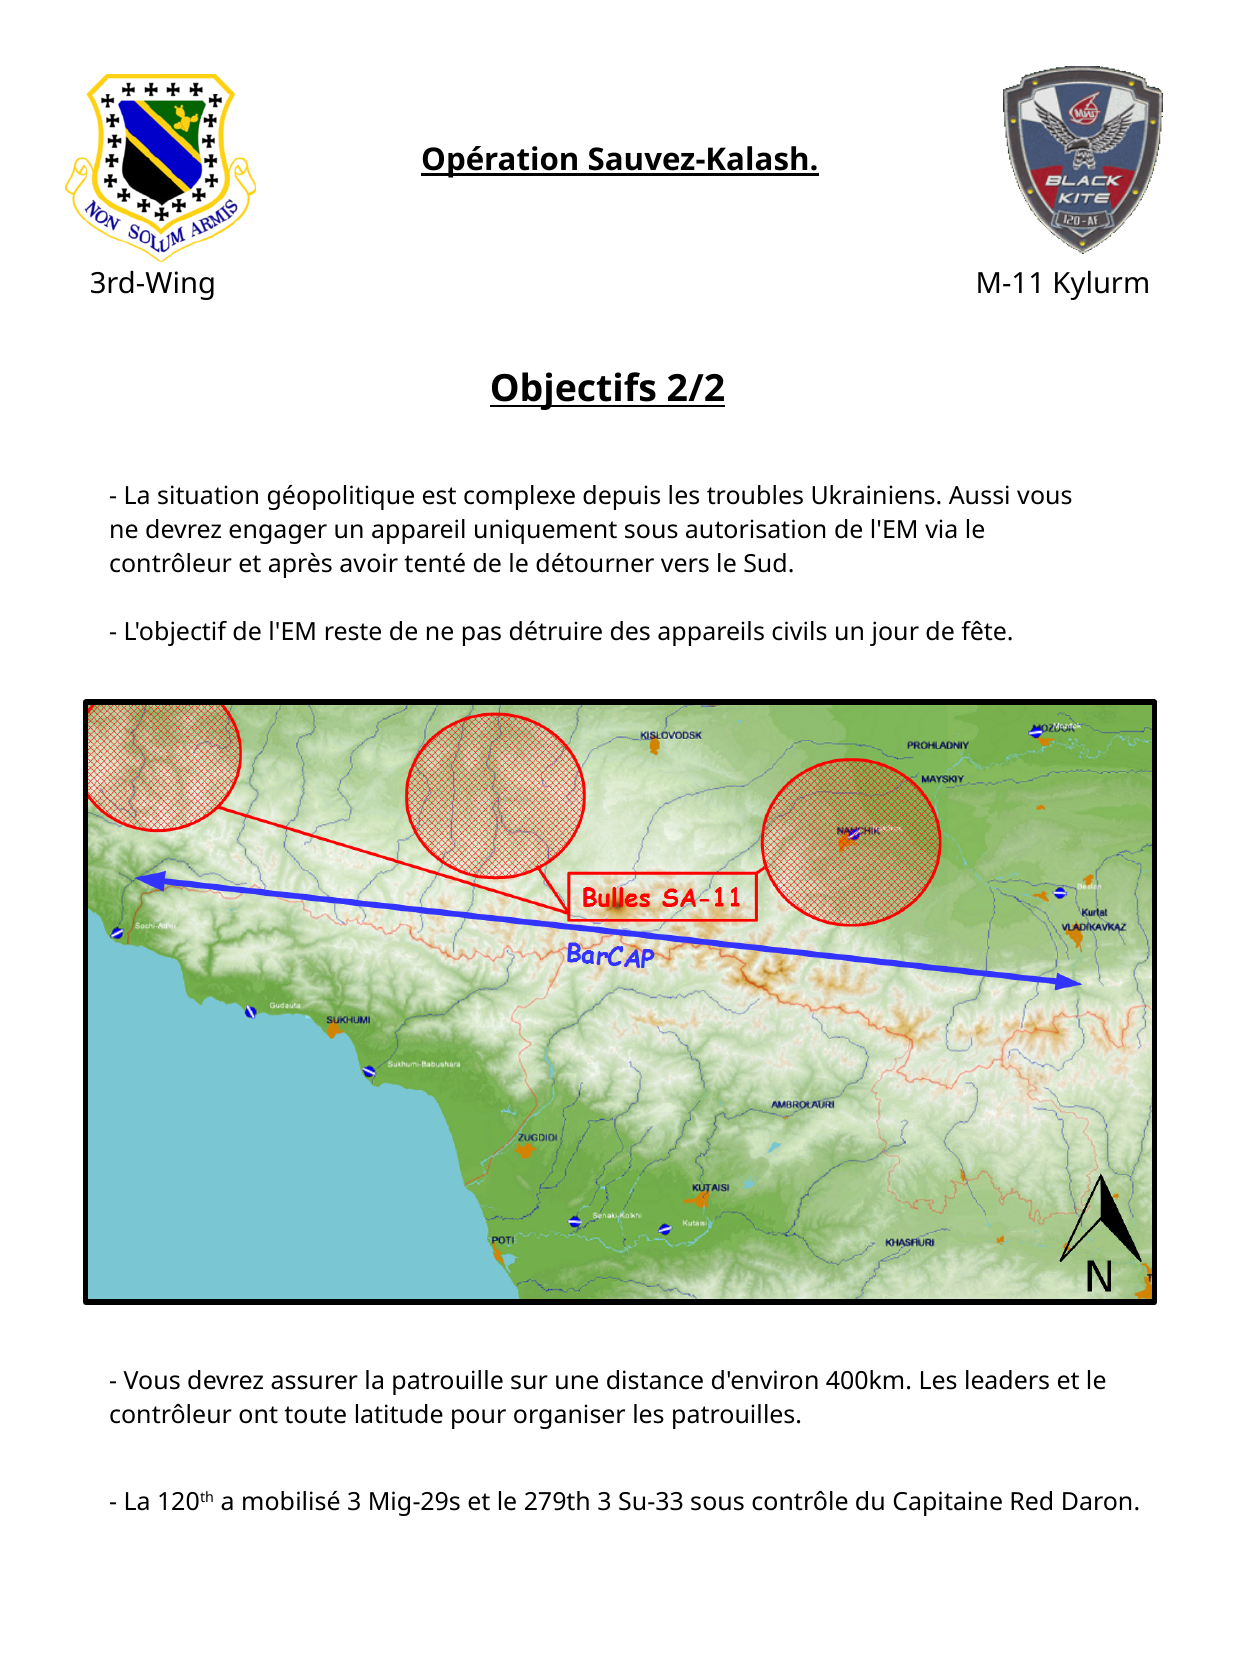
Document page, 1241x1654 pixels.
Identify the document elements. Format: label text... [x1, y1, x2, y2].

text_box - La 120th a mobilisé 3 Mig-29s et le 279th 3 Su-33 sous contrôle du Capitaine Red Daron. [94, 1476, 1193, 1527]
text_box - La situation géopolitique est complexe depuis les troubles Ukrainiens. Aussi vous ne devrez engager un appareil uniquement sous autorisation de l'EM via le contrôleur et après avoir tenté de le détourner vers le Sud. - L'objectif de l'EM reste de ne pas détruire des appareils civils un jour de fête. [94, 470, 1111, 661]
picture [1003, 66, 1163, 254]
text_box - Vous devrez assurer la patrouille sur une distance d'environ 400km. Les leaders et le contrôleur ont toute latitude pour organiser les patrouilles. [94, 1355, 1193, 1441]
picture [65, 74, 256, 263]
chart [88, 705, 1152, 1300]
title Opération Sauvez-Kalash. 3rd-Wing M-11 Kylurm [62, 41, 1179, 313]
text_box Objectifs 2/2 [475, 354, 766, 470]
